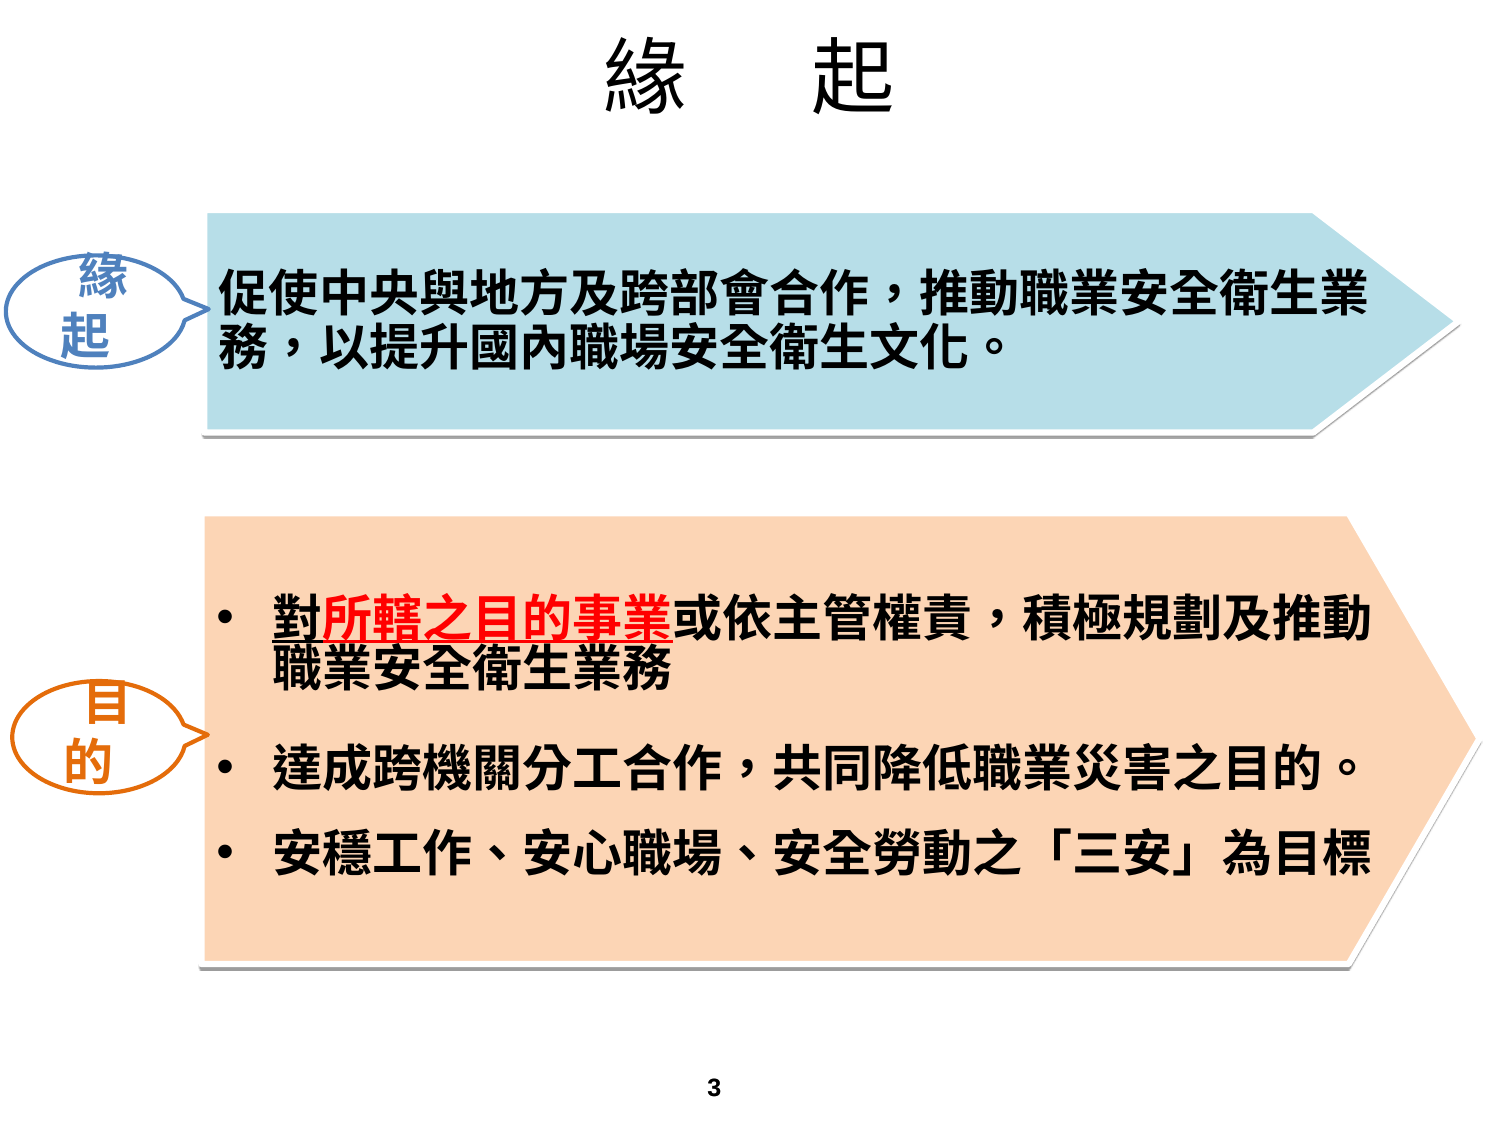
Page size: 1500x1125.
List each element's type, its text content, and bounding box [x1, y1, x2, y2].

text_box [167, 702, 208, 772]
text_box 促使中央與地方及跨部會合作，推動職業安全衛生業務，以提升國內職場安全衛生文化。 [204, 210, 1459, 433]
title 緣 起 [0, 0, 1500, 191]
text_box <編號> [643, 1064, 786, 1125]
text_box 緣起 [3, 248, 167, 362]
text_box [59, 787, 139, 794]
text_box 對所轄之目的事業或依主管權責，積極規劃及推動職業安全衛生業務 達成跨機關分工合作，共同降低職業災害之目的。 安穩工作、安心職場、安全勞動之「三安」為目標 [201, 513, 1480, 965]
text_box [167, 277, 209, 346]
text_box 目的 [10, 673, 167, 787]
text_box [56, 362, 135, 368]
